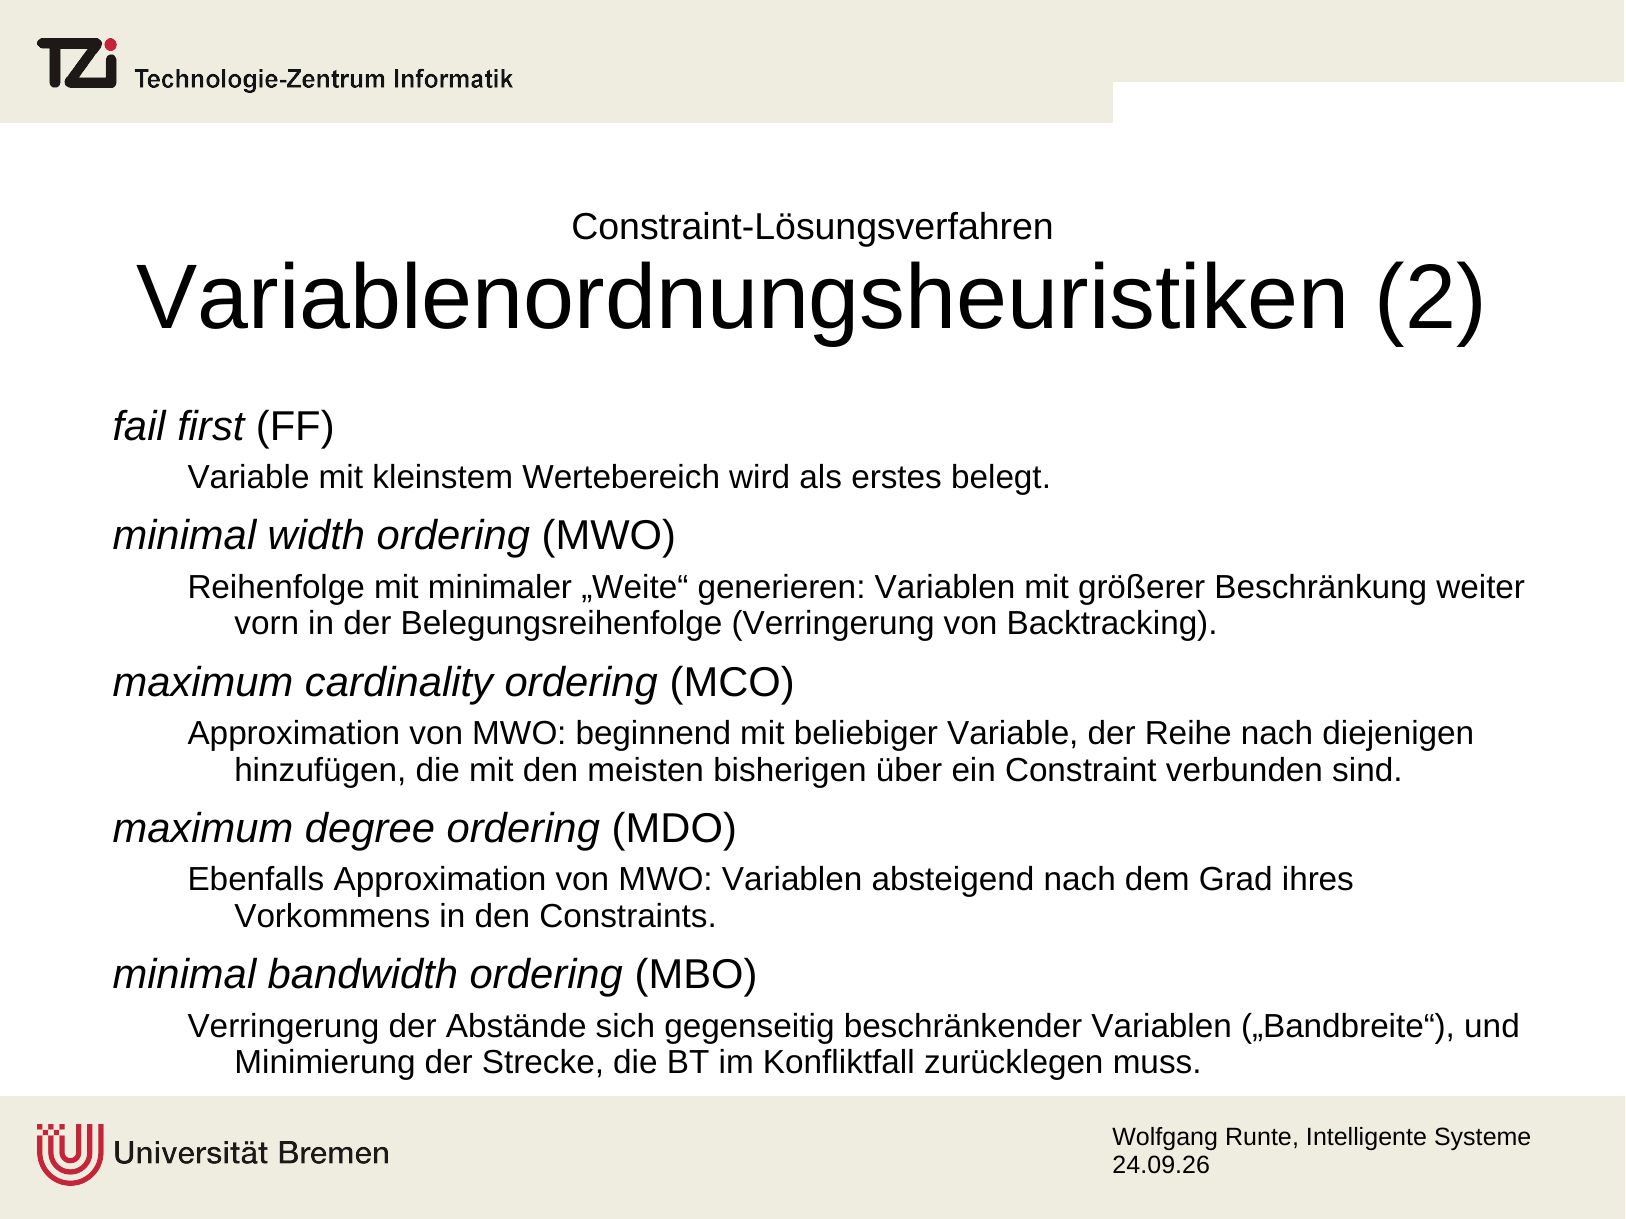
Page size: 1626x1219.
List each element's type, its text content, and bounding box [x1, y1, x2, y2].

picture [37, 38, 513, 93]
picture [37, 1124, 388, 1186]
title Constraint-Lösungsverfahren Variablenordnungsheuristiken (2) [112, 162, 1513, 393]
list fail first (FF) Variable mit kleinstem Wertebereich wird als erstes belegt. minimal width ordering (MWO) Reihenfolge mit minimaler „Weite“ generieren: Variablen mit größerer Beschränkung weiter vorn in der Belegungsreihenfolge (Verringerung von Backtracking). maximum cardinality ordering (MCO) Approximation von MWO: beginnend mit beliebiger Variable, der Reihe nach diejenigen hinzufügen, die mit den meisten bisherigen über ein Constraint verbunden sind. maximum degree ordering (MDO) Ebenfalls Approximation von MWO: Variablen absteigend nach dem Grad ihres Vorkommens in den Constraints. minimal bandwidth ordering (MBO) Verringerung der Abstände sich gegenseitig beschränkender Variablen („Bandbreite“), und Minimierung der Strecke, die BT im Konfliktfall zurücklegen muss. [112, 403, 1557, 1086]
